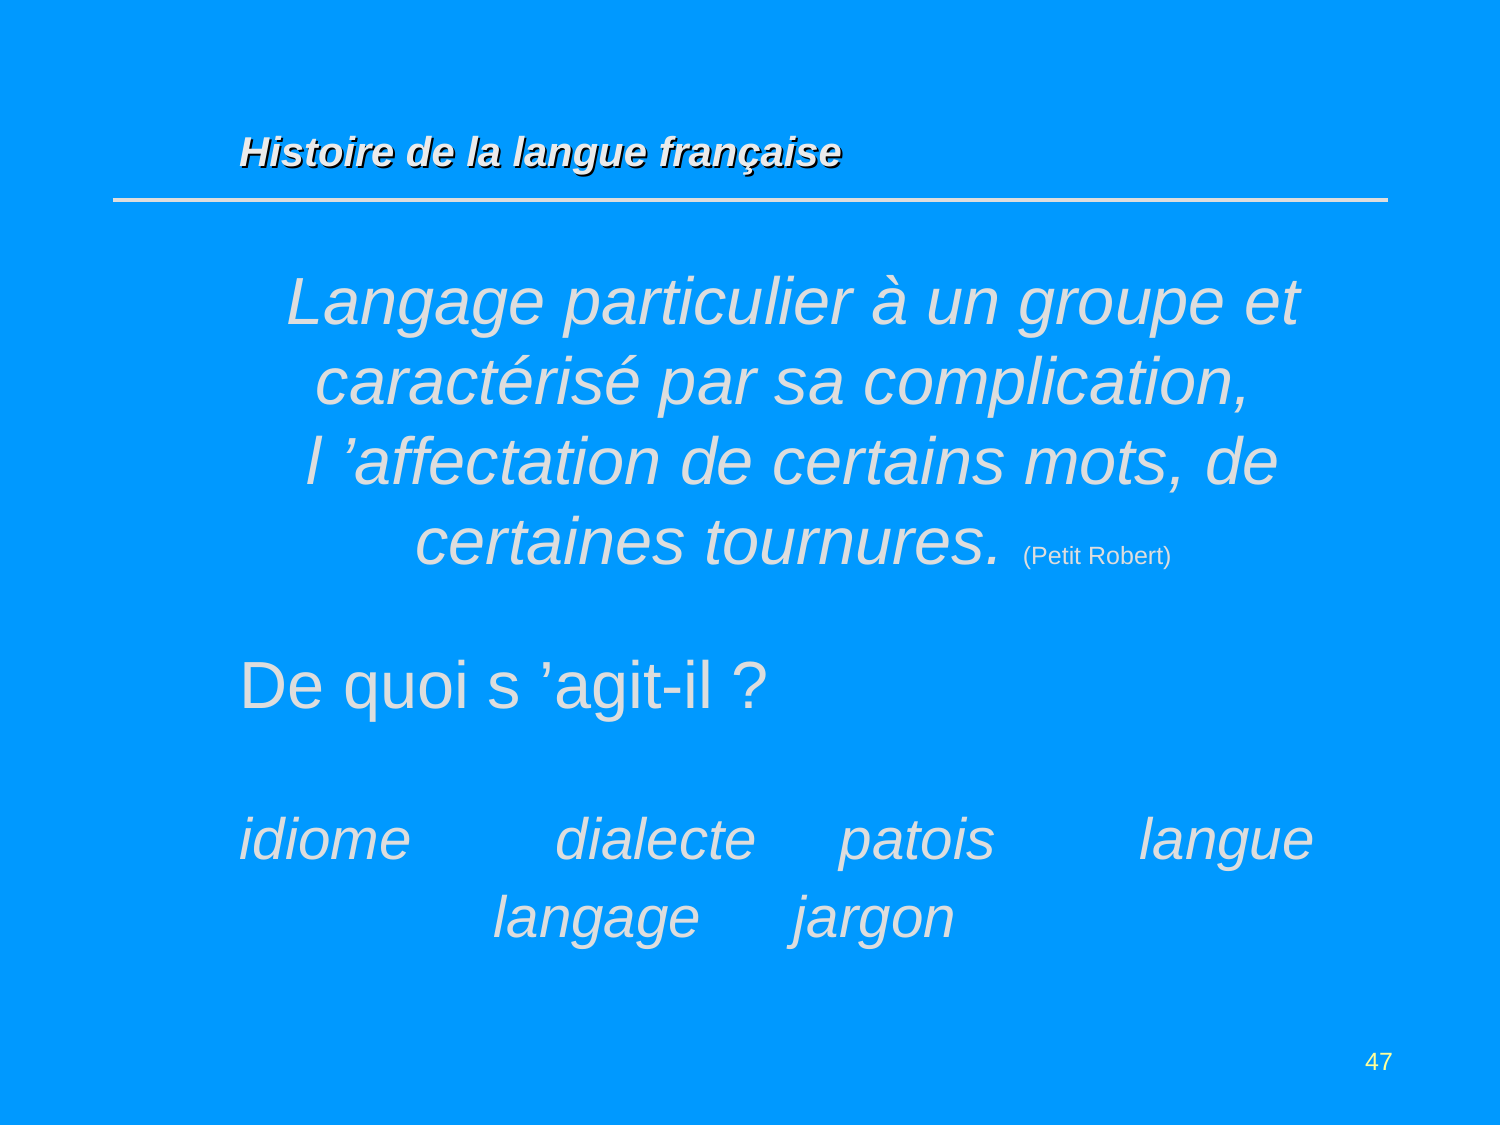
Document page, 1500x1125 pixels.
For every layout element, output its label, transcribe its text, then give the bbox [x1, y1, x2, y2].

text_box Langage particulier à un groupe et caractérisé par sa complication, l ’affectation de certains mots, de certaines tournures. (Petit Robert) De quoi s ’agit-il ? idiome dialecte patois langue langage jargon [225, 249, 1363, 960]
text_box Histoire de la langue française [224, 116, 858, 183]
